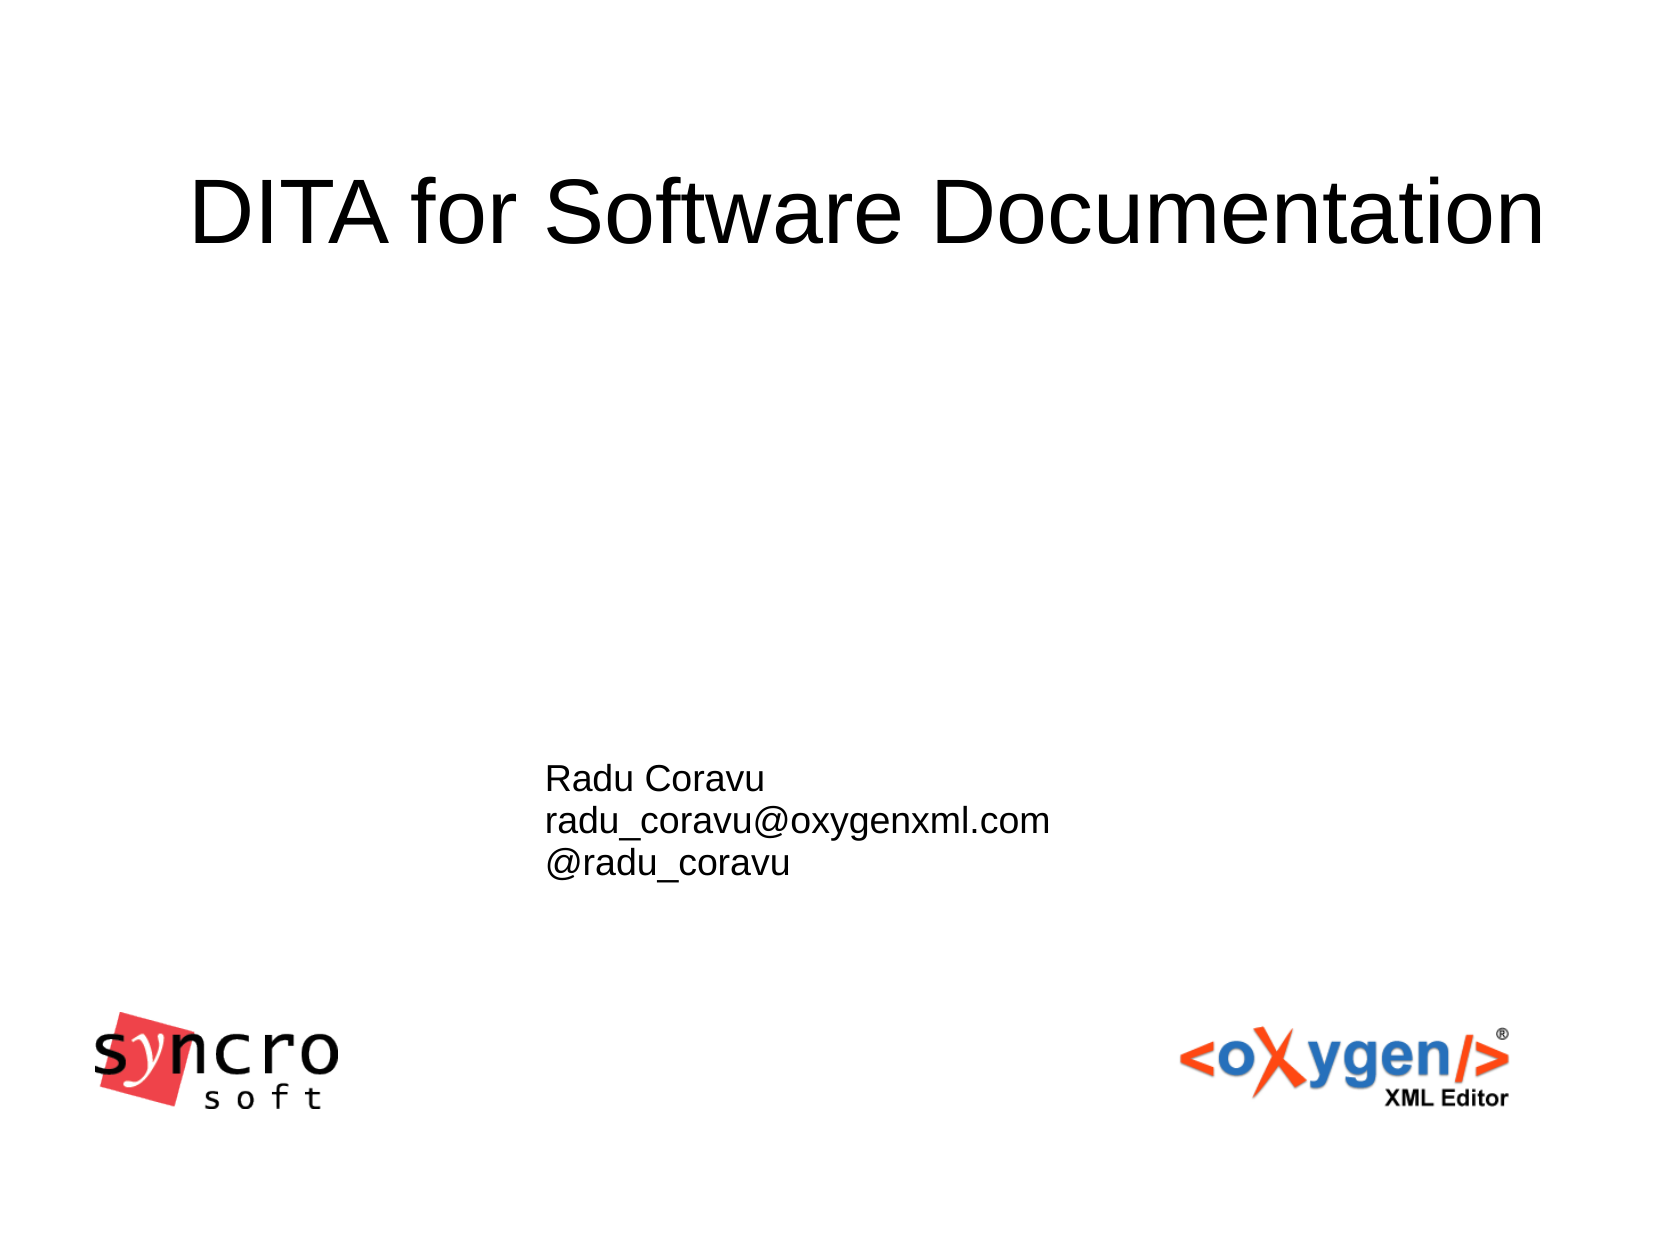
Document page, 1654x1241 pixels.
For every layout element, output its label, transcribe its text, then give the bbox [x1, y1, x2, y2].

text_box Radu Coravu radu_coravu@oxygenxml.com @radu_coravu [530, 750, 1126, 891]
picture [1162, 1009, 1527, 1126]
picture [95, 1012, 338, 1110]
title DITA for Software Documentation [124, 108, 1613, 316]
